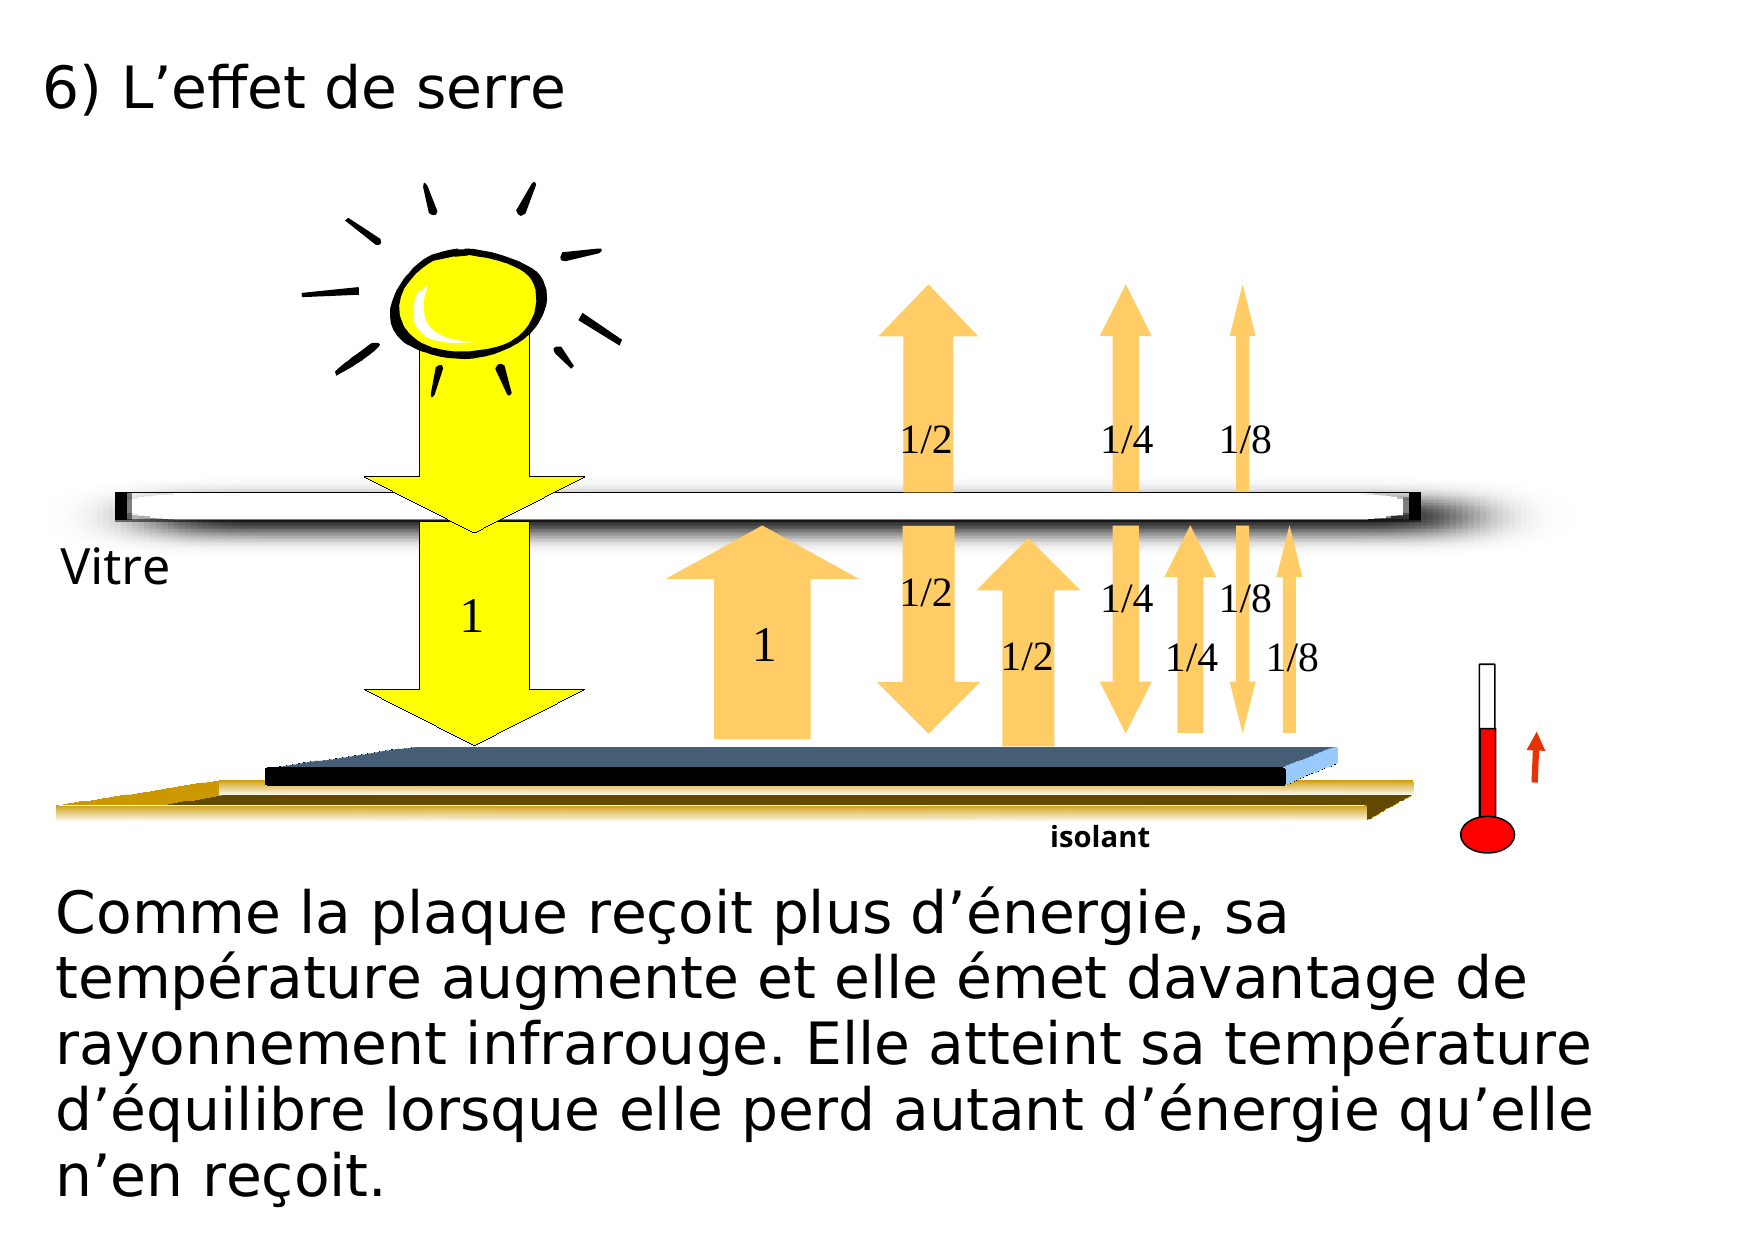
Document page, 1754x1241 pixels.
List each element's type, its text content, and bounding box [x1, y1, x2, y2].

text_box [1002, 691, 1055, 747]
text_box [345, 217, 382, 245]
text_box [878, 284, 979, 416]
text_box Comme la plaque reçoit plus d’énergie, sa température augmente et elle émet davantage de rayonnement infrarouge. Elle atteint sa température d’équilibre lorsque elle perd autant d’énergie qu’elle n’en reçoit. [40, 873, 1627, 1162]
text_box [1099, 634, 1152, 734]
text_box 6) L’effet de serre [28, 47, 613, 134]
text_box [516, 181, 537, 216]
text_box [1112, 525, 1139, 575]
text_box 1/2 [899, 416, 975, 474]
text_box [1229, 284, 1256, 416]
text_box [335, 342, 381, 376]
text_box [578, 312, 623, 346]
picture [27, 472, 448, 564]
text_box 1/8 [1218, 416, 1294, 474]
text_box [1236, 525, 1250, 575]
text_box [553, 346, 574, 369]
text_box 1/2 [1000, 633, 1076, 691]
text_box [665, 525, 860, 740]
text_box 1/8 [1218, 575, 1282, 634]
text_box 1/2 [899, 569, 975, 628]
text_box [1282, 693, 1296, 733]
text_box Vitre [45, 523, 209, 566]
text_box [902, 525, 955, 569]
text_box [1099, 284, 1152, 416]
text_box [423, 182, 438, 216]
picture [500, 472, 1592, 564]
text_box [1112, 474, 1139, 493]
text_box [560, 248, 602, 262]
text_box isolant [1035, 808, 1288, 873]
text_box 1 [751, 616, 787, 687]
text_box [301, 287, 360, 298]
text_box [1236, 474, 1250, 493]
text_box 1/4 [1165, 634, 1236, 693]
text_box [876, 628, 981, 734]
text_box [364, 248, 585, 746]
text_box [1177, 693, 1204, 733]
text_box 1/4 [1100, 416, 1176, 474]
text_box [1164, 525, 1217, 634]
text_box [976, 538, 1081, 633]
text_box 1/8 [1265, 634, 1341, 693]
text_box [1276, 525, 1303, 634]
text_box [903, 474, 954, 493]
text_box 1/4 [1100, 575, 1176, 634]
picture [44, 737, 1429, 832]
text_box 1 [451, 587, 493, 652]
text_box [1229, 634, 1256, 734]
text_box [1460, 664, 1515, 853]
